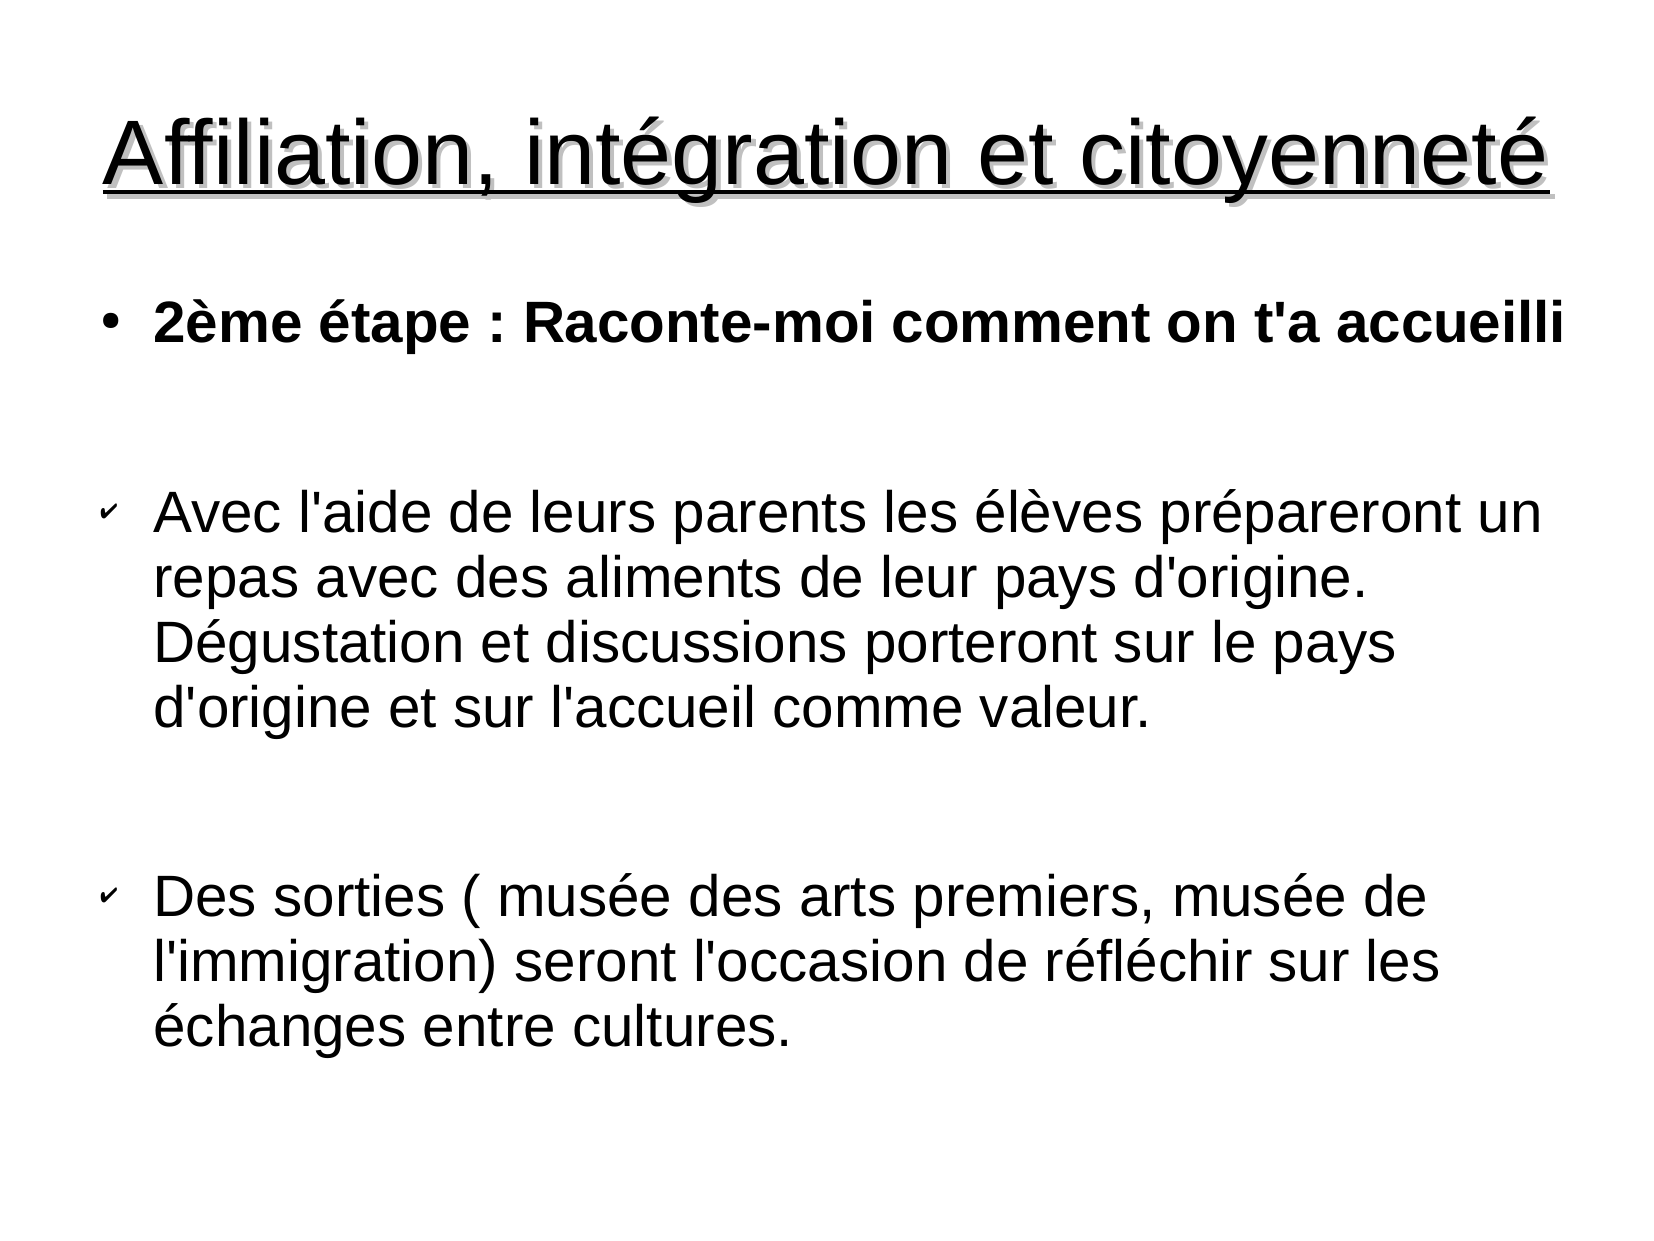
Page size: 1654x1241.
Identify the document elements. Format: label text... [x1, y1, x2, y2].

list 2ème étape : Raconte-moi comment on t'a accueilli Avec l'aide de leurs parents les élèves prépareront un repas avec des aliments de leur pays d'origine. Dégustation et discussions porteront sur le pays d'origine et sur l'accueil comme valeur. Des sorties ( musée des arts premiers, musée de l'immigration) seront l'occasion de réfléchir sur les échanges entre cultures. [82, 290, 1571, 1094]
title Affiliation, intégration et citoyenneté [82, 56, 1571, 250]
